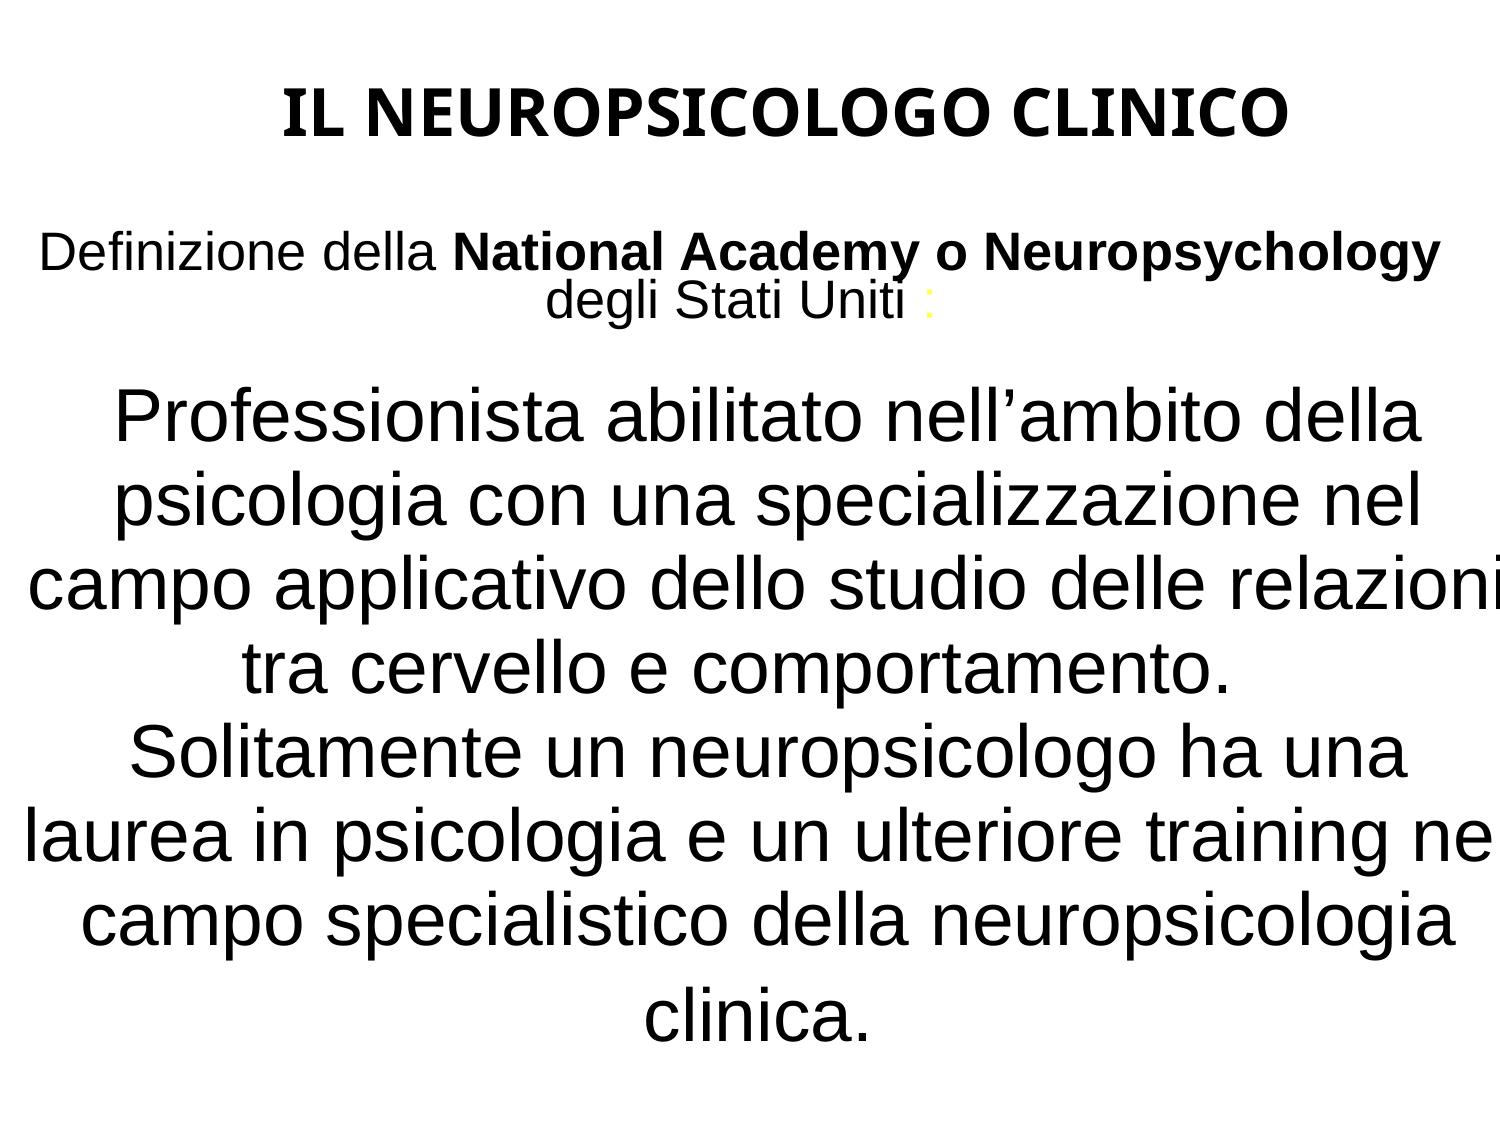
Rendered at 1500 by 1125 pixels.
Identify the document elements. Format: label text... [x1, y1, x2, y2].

text_box Professionista abilitato nell’ambito della psicologia con una specializzazione nel campo applicativo dello studio delle relazioni tra cervello e comportamento. Solitamente un neuropsicologo ha una laurea in psicologia e un ulteriore training nel campo specialistico della neuropsicologia clinica. [8, 366, 1500, 1060]
text_box Definizione della National Academy o Neuropsychology degli Stati Uniti : [5, 224, 1477, 367]
text_box IL NEUROPSICOLOGO CLINICO [247, 57, 1347, 154]
